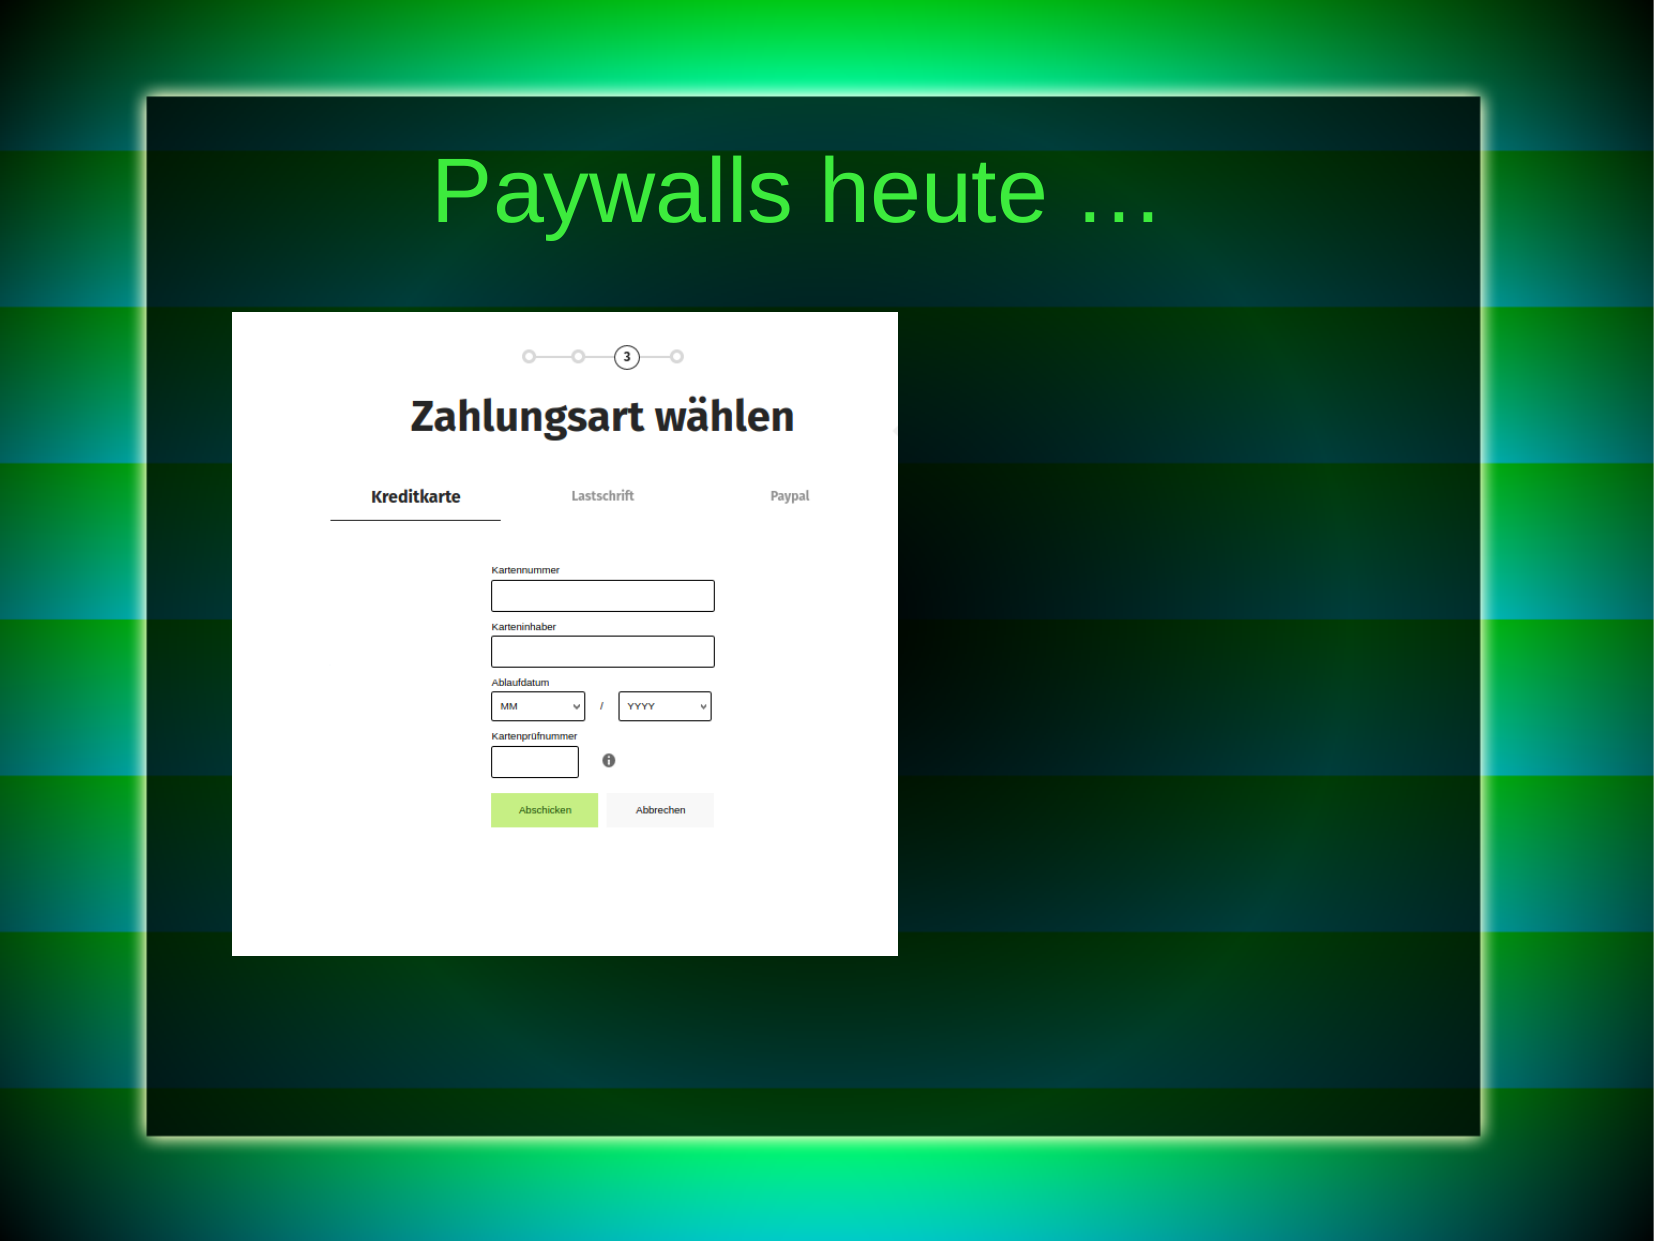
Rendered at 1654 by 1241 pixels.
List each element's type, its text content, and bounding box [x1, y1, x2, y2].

title Paywalls heute … [147, 94, 1477, 287]
picture [0, 0, 1654, 1241]
